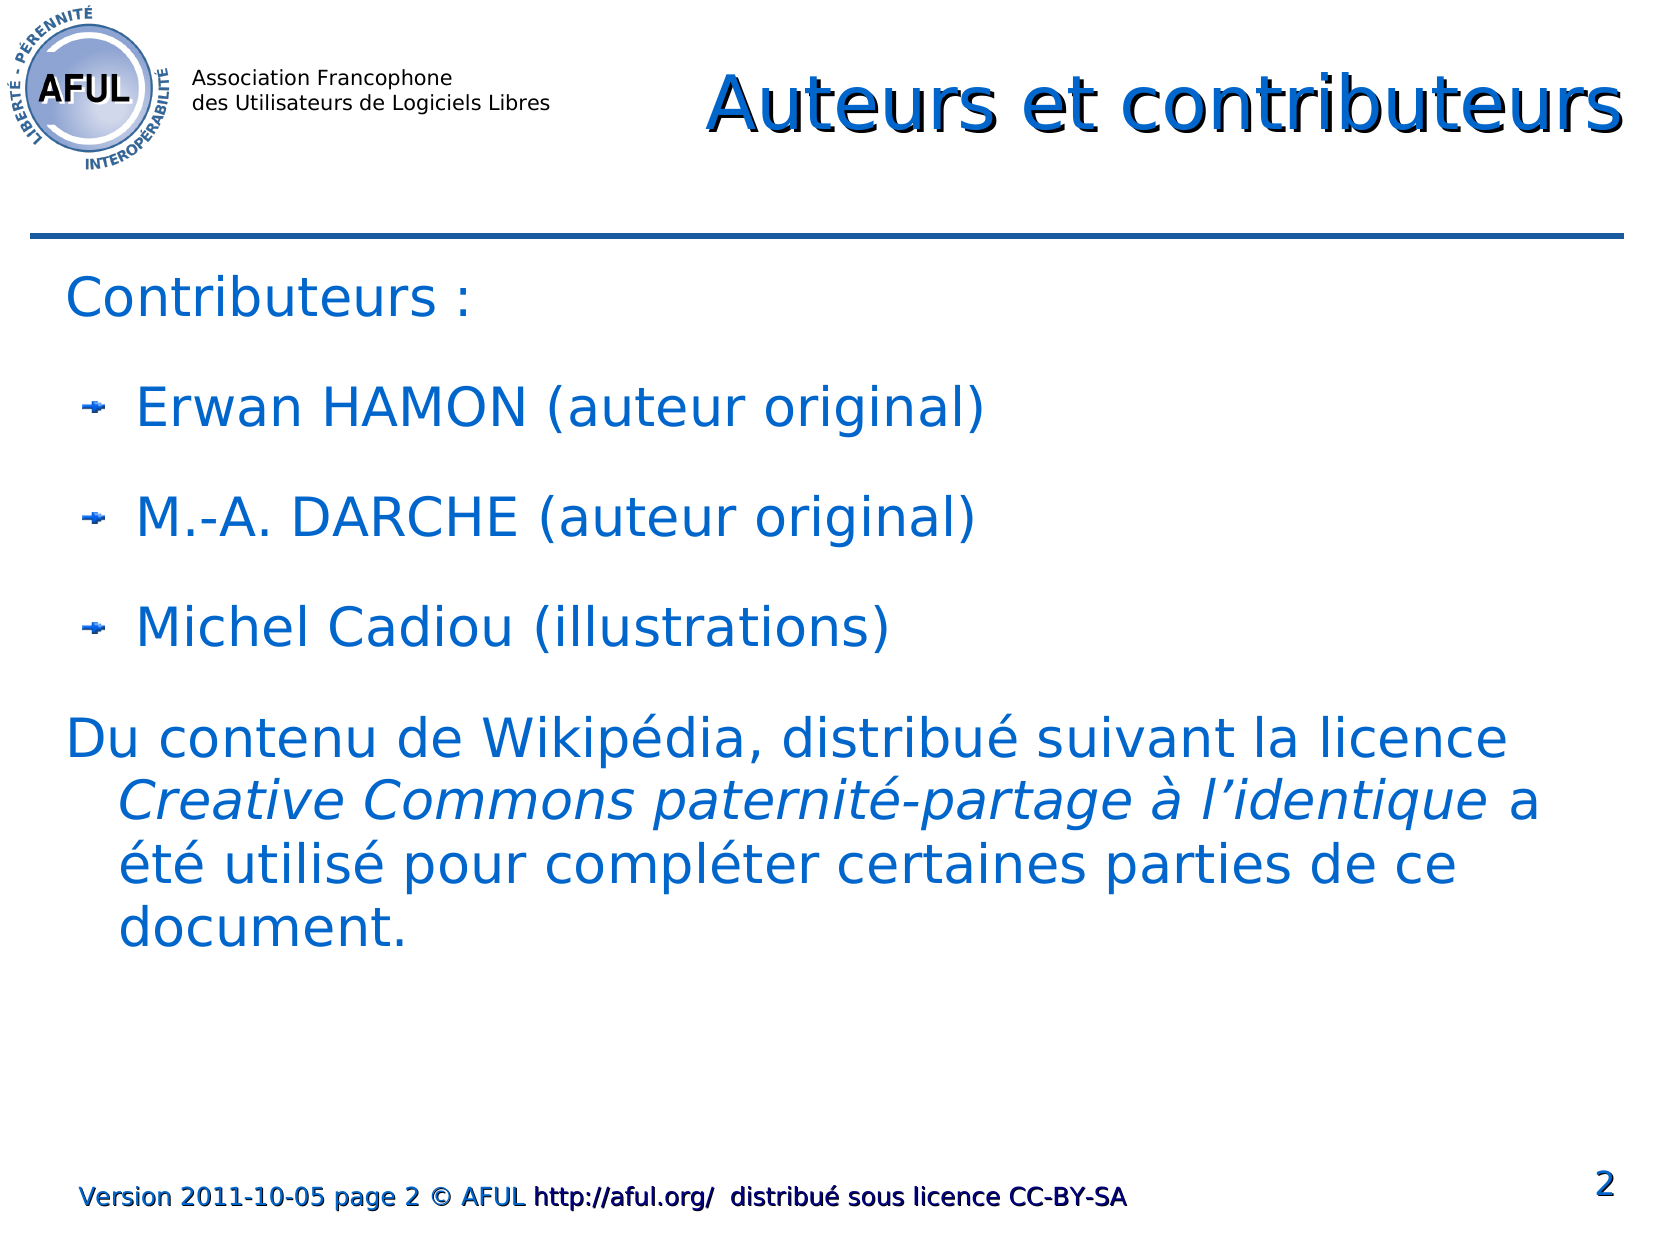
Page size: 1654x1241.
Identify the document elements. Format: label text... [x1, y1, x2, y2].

title Auteurs et contributeurs [501, 0, 1625, 207]
list Contributeurs : Erwan HAMON (auteur original) M.-A. DARCHE (auteur original) Michel Cadiou (illustrations) Du contenu de Wikipédia, distribué suivant la licence Creative Commons paternité-partage à l’identique a été utilisé pour compléter certaines parties de ce document. [47, 265, 1595, 1196]
picture [0, 0, 178, 178]
